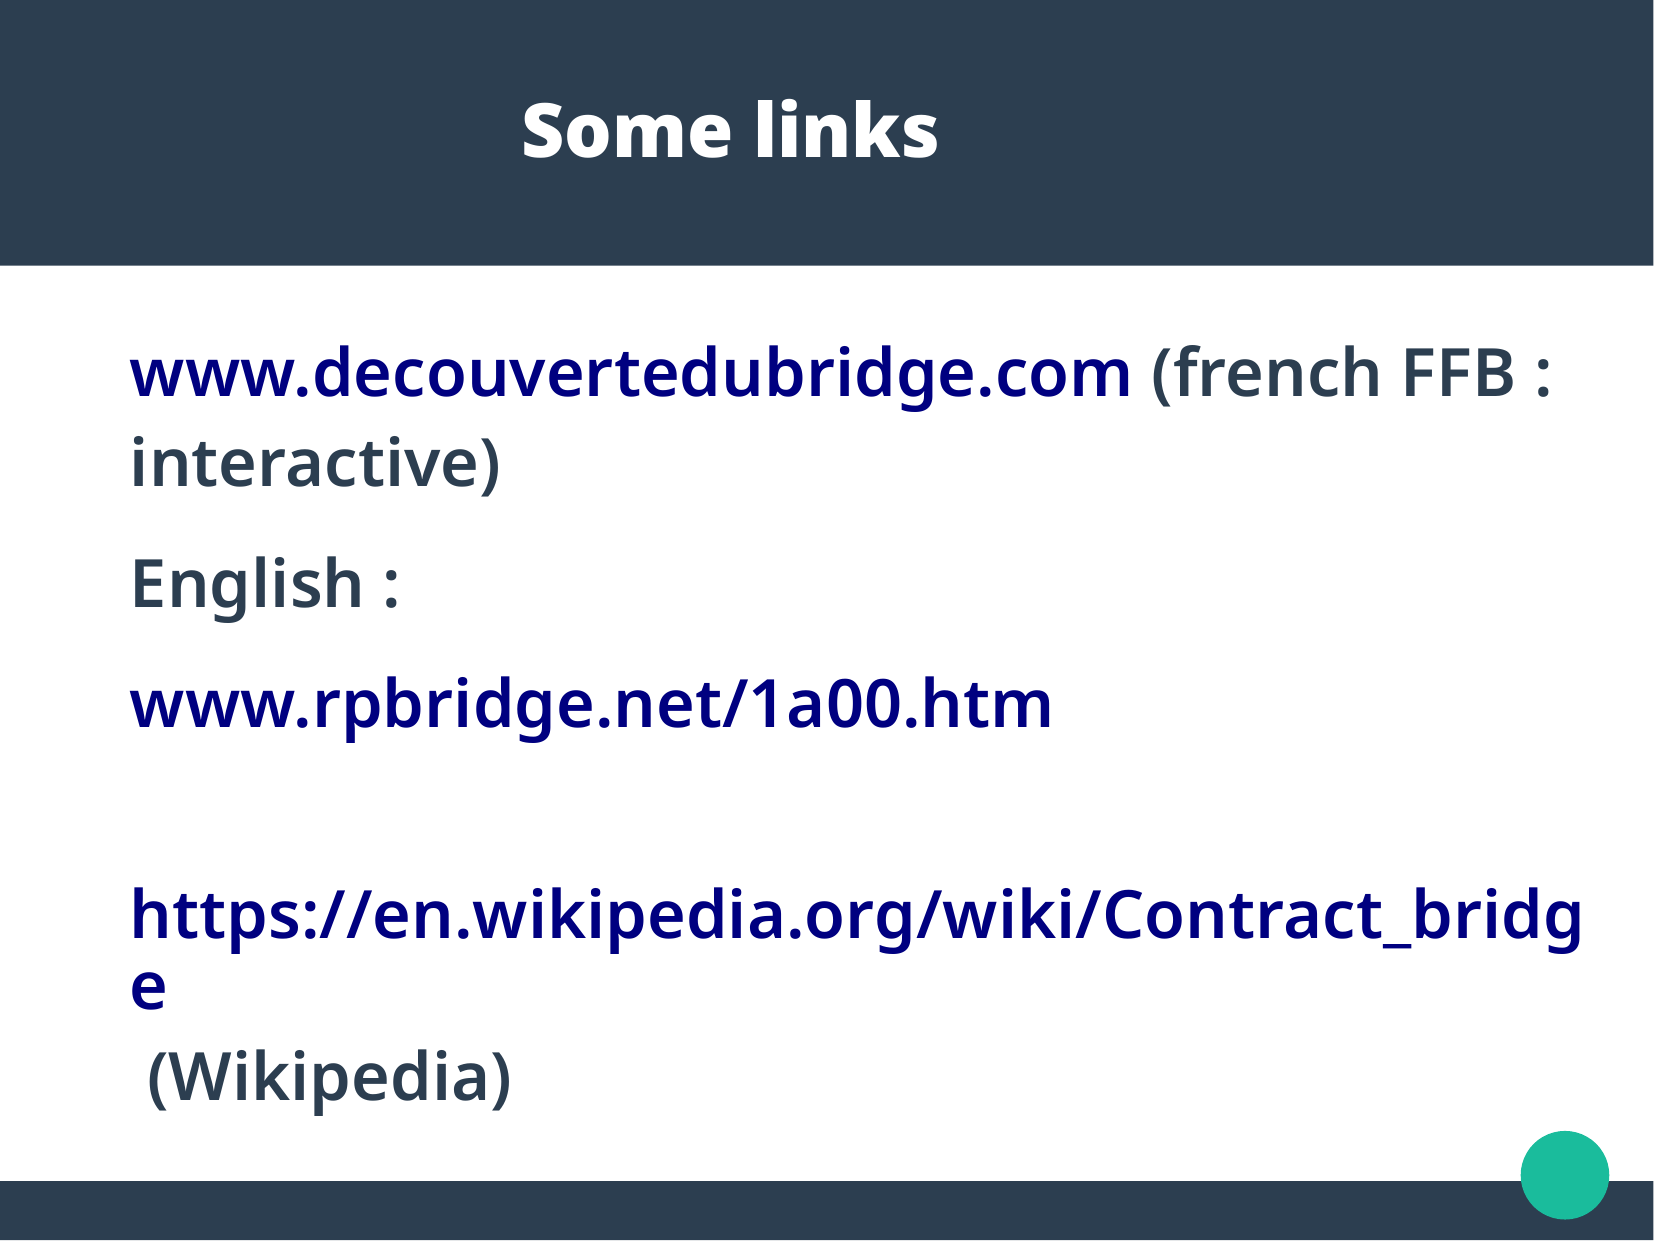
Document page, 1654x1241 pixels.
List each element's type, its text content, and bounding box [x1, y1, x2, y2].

list www.decouvertedubridge.com (french FFB : interactive) English : www.rpbridge.net/1a00.htm https://en.wikipedia.org/wiki/Contract_bridge (Wikipedia) [59, 324, 1595, 1152]
title Some links [59, 49, 1595, 207]
